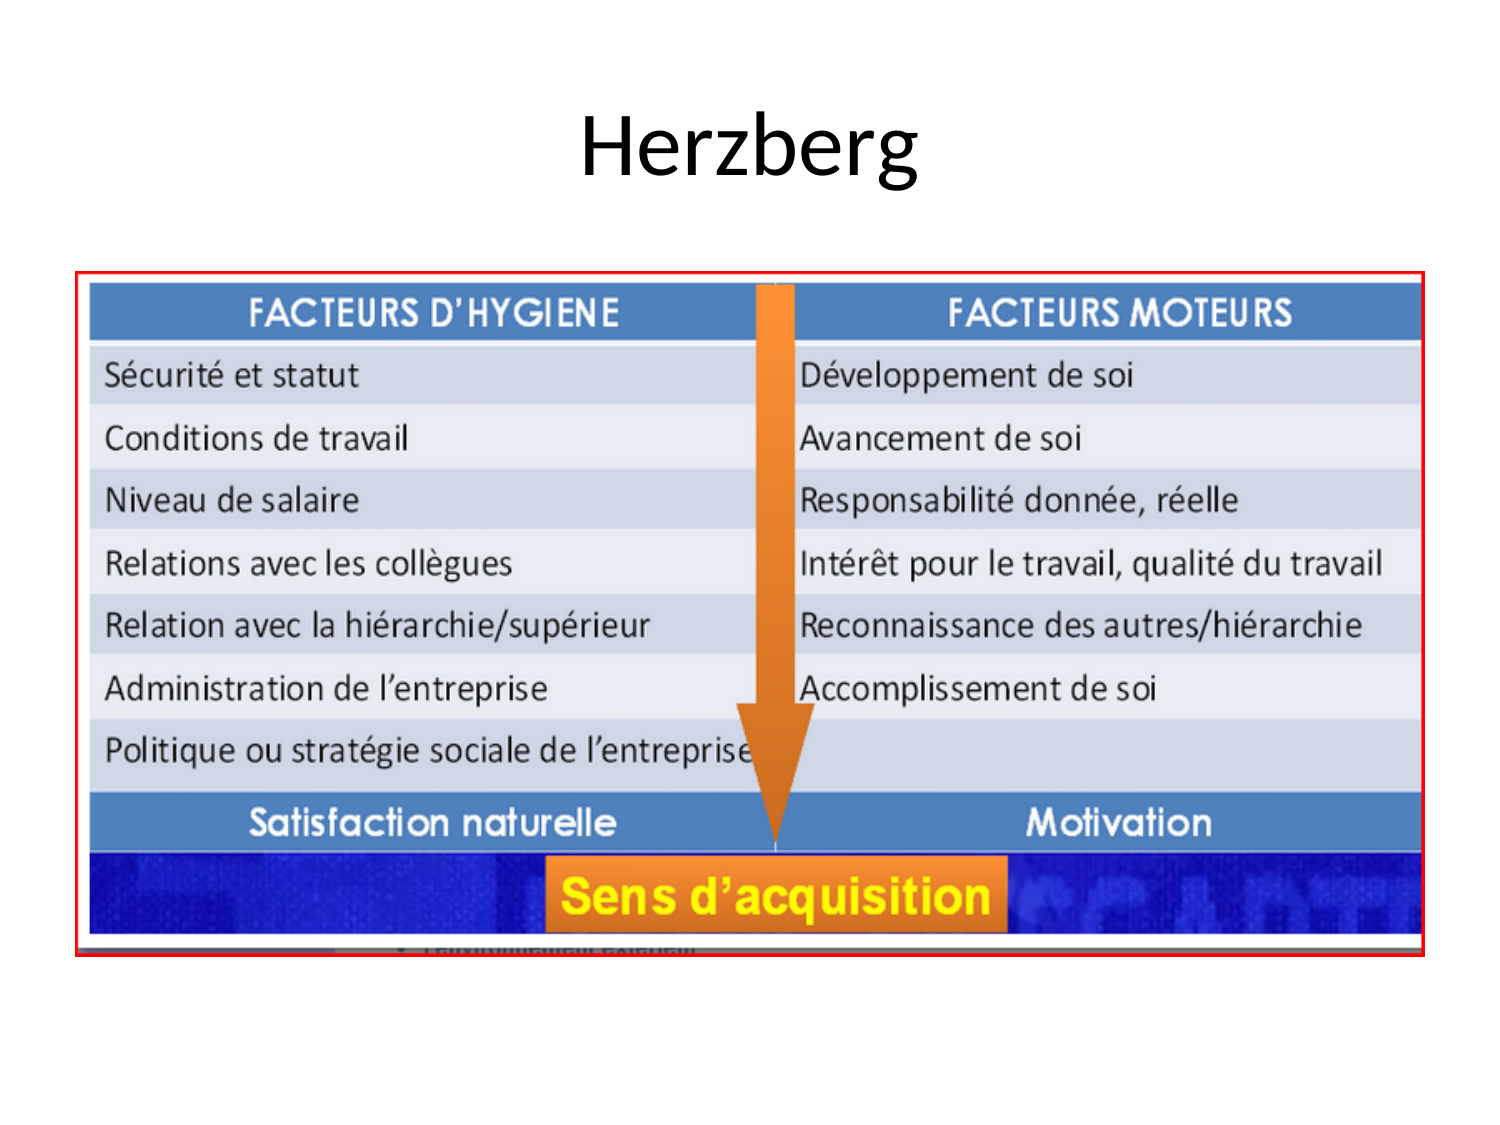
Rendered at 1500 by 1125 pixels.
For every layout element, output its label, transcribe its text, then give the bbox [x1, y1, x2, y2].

picture [75, 271, 1425, 957]
title Herzberg [75, 21, 1425, 257]
